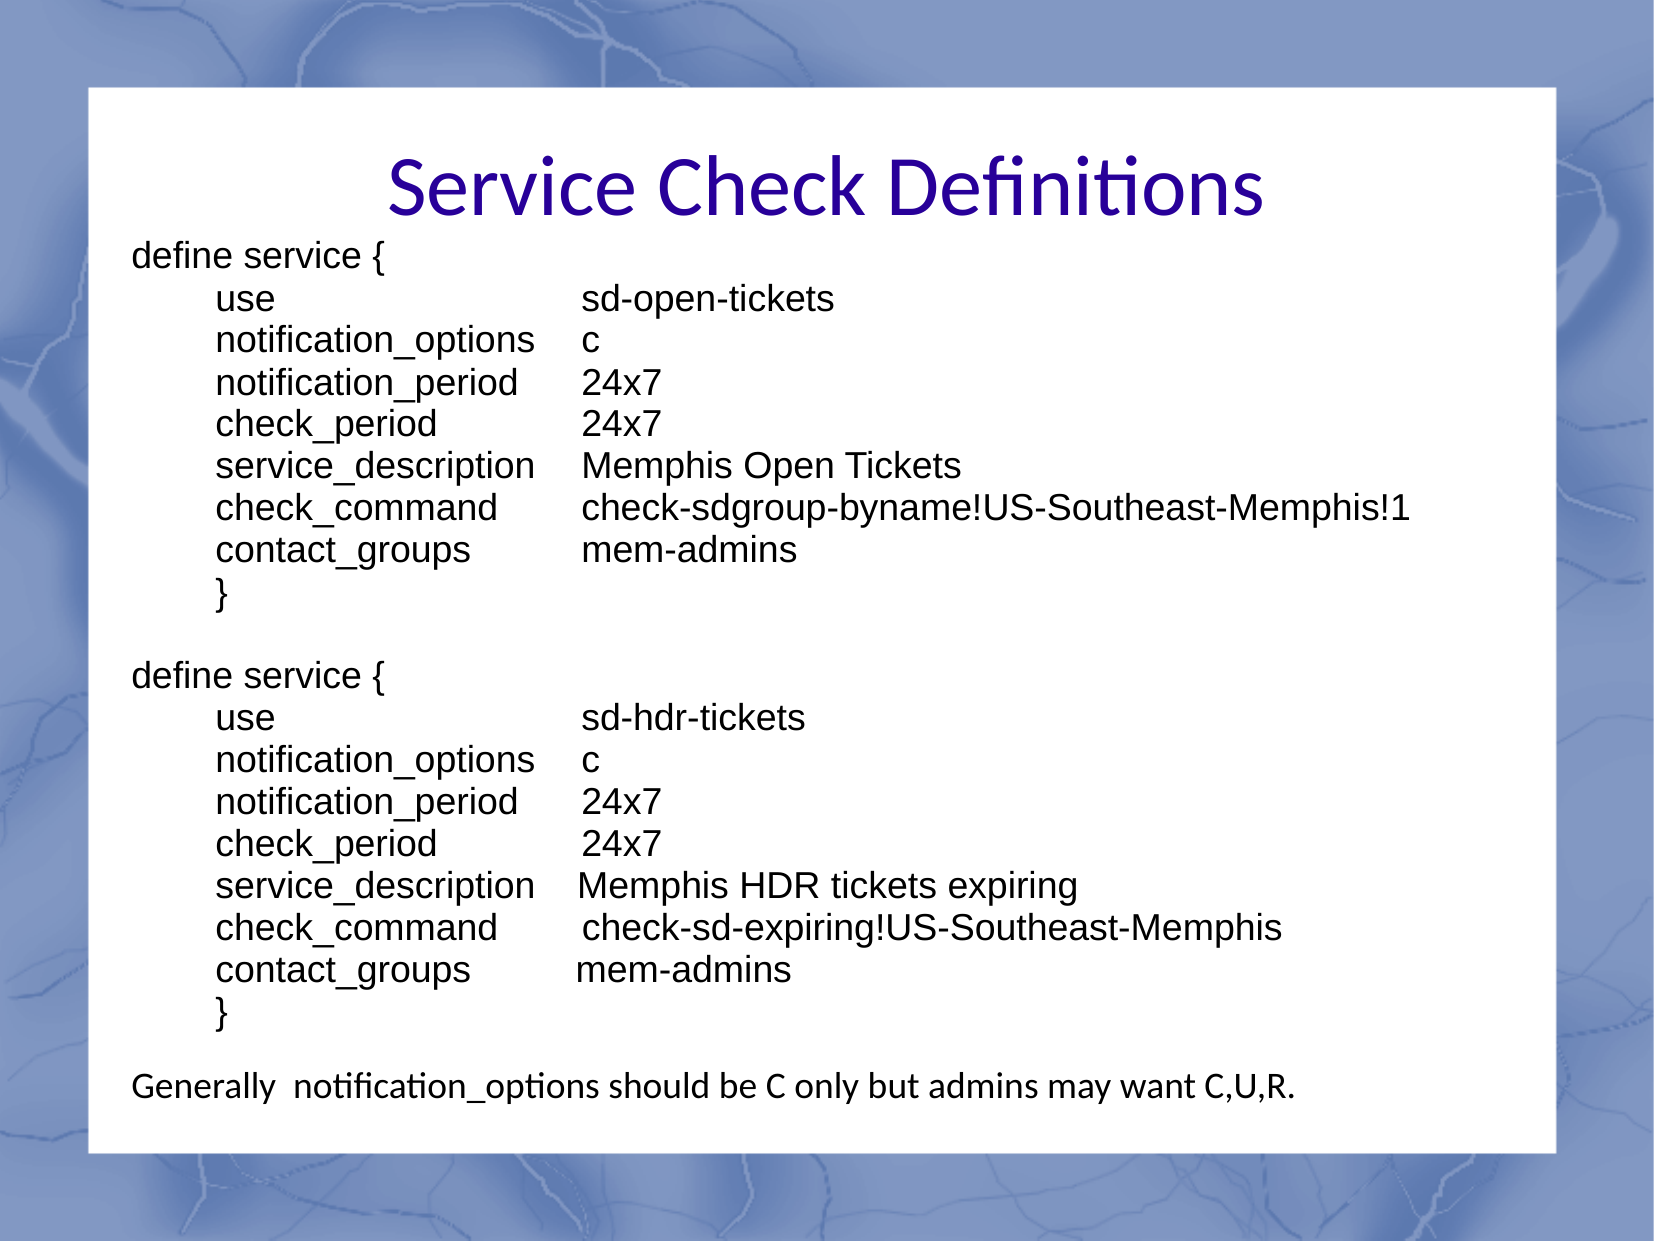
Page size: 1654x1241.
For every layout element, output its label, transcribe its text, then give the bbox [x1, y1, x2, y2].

title Service Check Definitions [118, 90, 1536, 298]
text_box define service { use sd-open-tickets notification_options c notification_period 24x7 check_period 24x7 service_description Memphis Open Tickets check_command check-sdgroup-byname!US-Southeast-Memphis!1 contact_groups mem-admins } define service { use sd-hdr-tickets notification_options c notification_period 24x7 check_period 24x7 service_description Memphis HDR tickets expiring check_command check-sd-expiring!US-Southeast-Memphis contact_groups mem-admins } Generally notification_options should be C only but admins may want C,U,R. [116, 227, 1430, 1133]
picture [0, 0, 1654, 1241]
